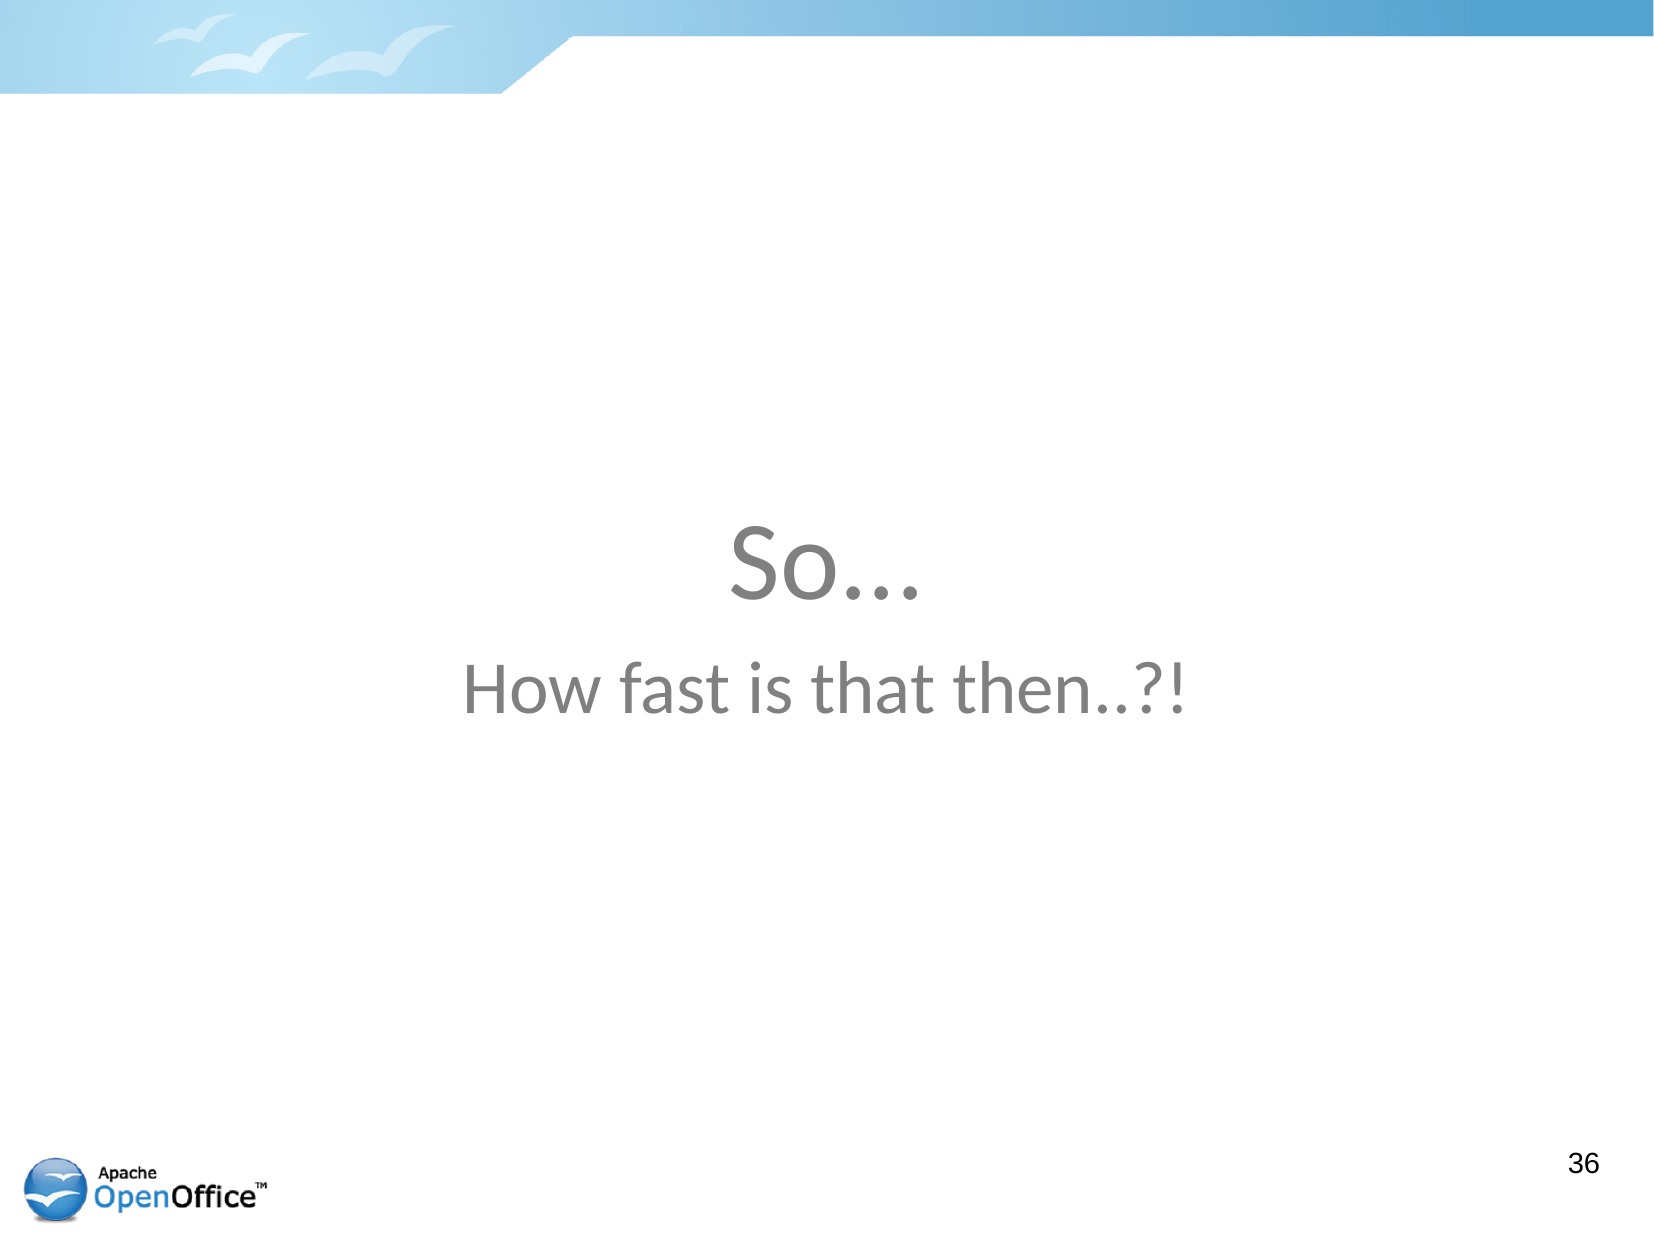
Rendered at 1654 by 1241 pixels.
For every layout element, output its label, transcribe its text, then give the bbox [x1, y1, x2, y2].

list So... How fast is that then..?! [82, 372, 1571, 968]
picture [0, 0, 1654, 1241]
